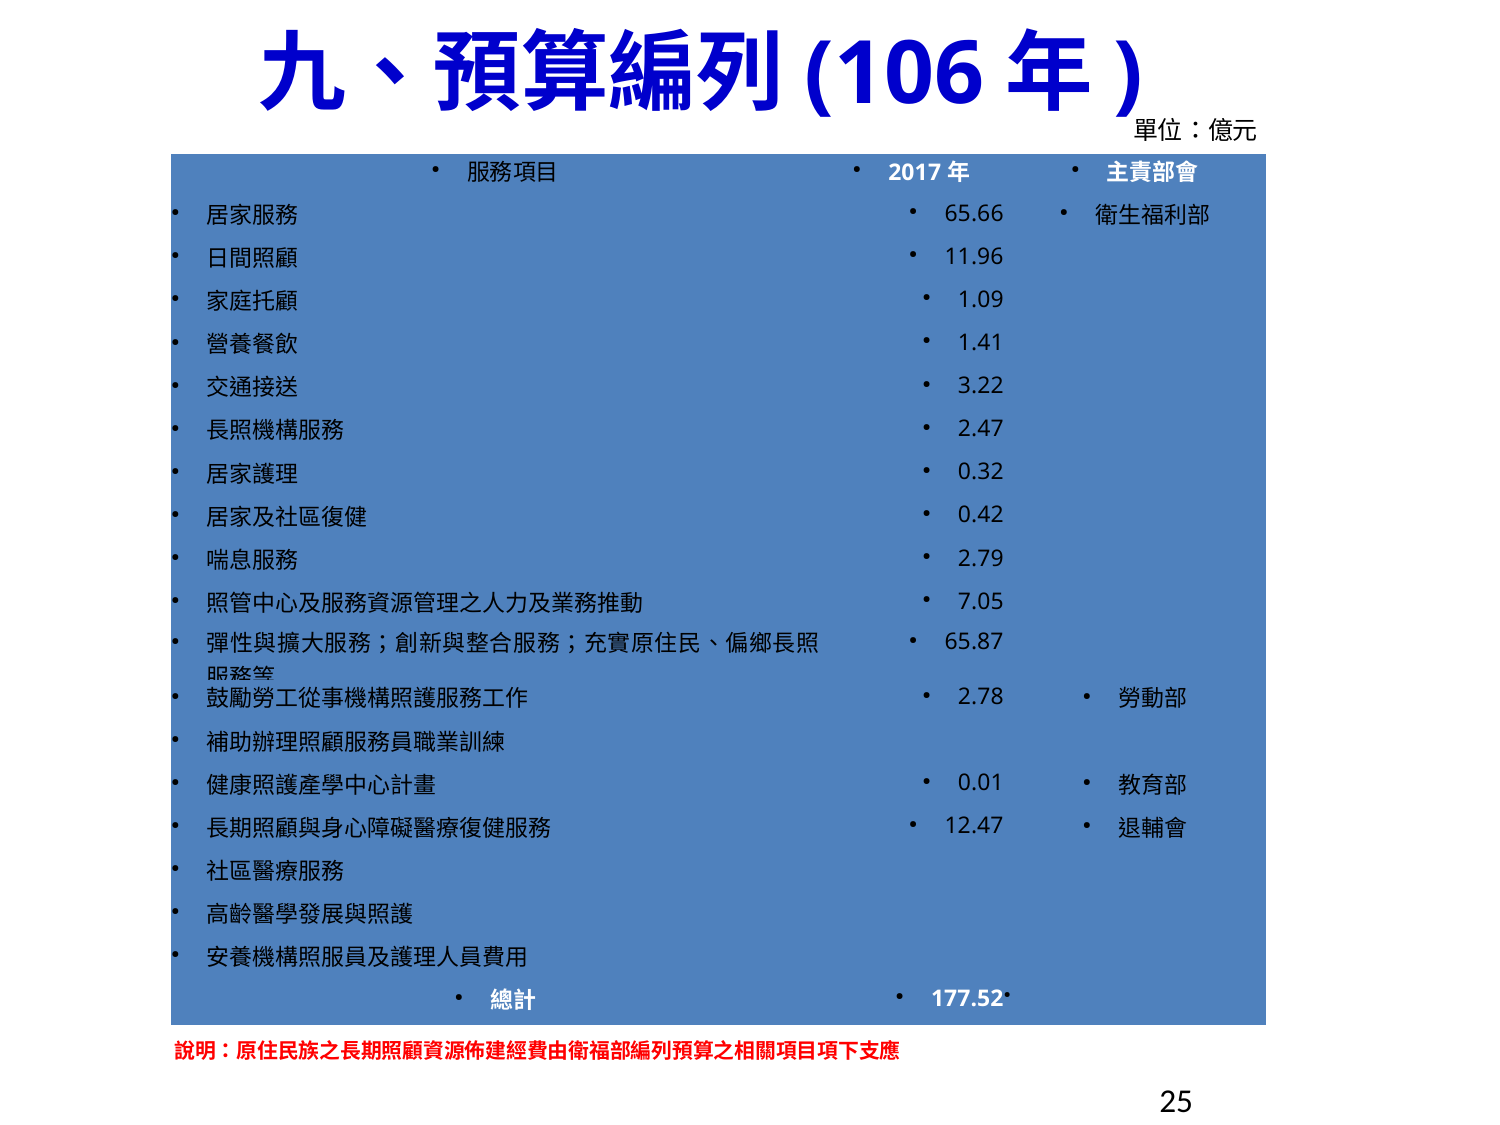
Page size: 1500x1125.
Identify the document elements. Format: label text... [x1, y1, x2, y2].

table_cell 彈性與擴大服務；創新與整合服務；充實原住民、偏鄉長照服務等 [171, 625, 820, 680]
table_cell 0.32 [820, 455, 1004, 498]
table_cell 退輔會 [1004, 810, 1266, 982]
table_cell 交通接送 [171, 369, 820, 412]
table_cell 總計 [171, 982, 820, 1025]
table_cell 衛生福利部 [1004, 197, 1266, 680]
table_cell 居家護理 [171, 455, 820, 498]
table_cell 社區醫療服務 [171, 853, 820, 896]
table_cell 65.66 [820, 197, 1004, 240]
table_cell 居家服務 [171, 197, 820, 240]
table_cell 0.01 [820, 766, 1004, 810]
table_cell 教育部 [1004, 766, 1266, 810]
table_cell 高齡醫學發展與照護 [171, 896, 820, 939]
table_cell 日間照顧 [171, 240, 820, 283]
text_box 九、預算編列(106年) [26, 0, 1377, 164]
table_cell 照管中心及服務資源管理之人力及業務推動 [171, 585, 820, 625]
table_cell 營養餐飲 [171, 326, 820, 369]
table_cell 1.41 [820, 326, 1004, 369]
table_cell 177.52 [820, 982, 1004, 1025]
table_cell 鼓勵勞工從事機構照護服務工作 [171, 680, 820, 723]
table_cell 12.47 [820, 810, 1004, 982]
table_header 主責部會 [1004, 154, 1266, 197]
table_cell 家庭托顧 [171, 283, 820, 326]
table_cell 長照機構服務 [171, 412, 820, 455]
table_cell 7.05 [820, 585, 1004, 625]
table_cell 1.09 [820, 283, 1004, 326]
table_cell 健康照護產學中心計畫 [171, 766, 820, 810]
table_header 服務項目 [171, 154, 820, 197]
table_cell 11.96 [820, 240, 1004, 283]
text_box 單位：億元 [1118, 106, 1275, 153]
text_box 25 [1144, 1069, 1495, 1125]
table_cell 2.47 [820, 412, 1004, 455]
table_cell 長期照顧與身心障礙醫療復健服務 [171, 810, 820, 853]
table_cell 勞動部 [1004, 680, 1266, 766]
table_cell [1004, 982, 1266, 1025]
table_cell 2.79 [820, 542, 1004, 585]
text_box 說明：原住民族之長期照顧資源佈建經費由衛福部編列預算之相關項目項下支應 [159, 1030, 1294, 1071]
table_cell 居家及社區復健 [171, 498, 820, 542]
table_header 2017年 [820, 154, 1004, 197]
table_cell 安養機構照服員及護理人員費用 [171, 939, 820, 982]
table_cell 補助辦理照顧服務員職業訓練 [171, 723, 820, 766]
table_cell 3.22 [820, 369, 1004, 412]
table_cell 喘息服務 [171, 542, 820, 585]
table_cell 2.78 [820, 680, 1004, 766]
table_cell 65.87 [820, 625, 1004, 680]
table_cell 0.42 [820, 498, 1004, 542]
